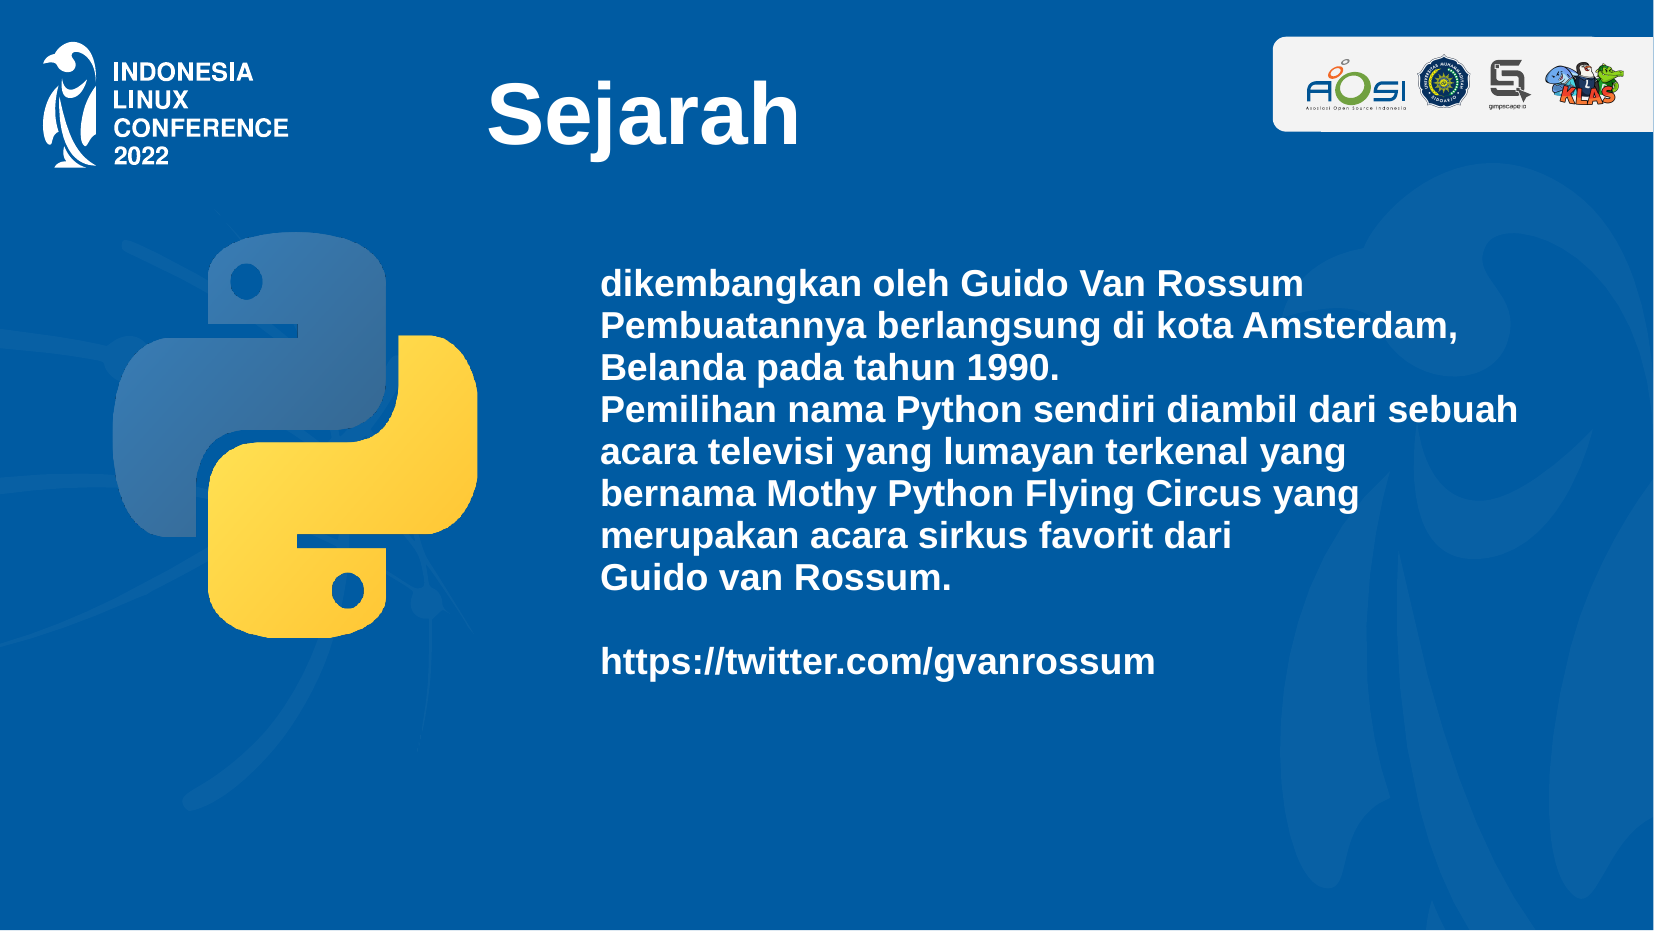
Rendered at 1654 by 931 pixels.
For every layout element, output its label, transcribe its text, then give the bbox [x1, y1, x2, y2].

picture [1417, 54, 1471, 108]
text_box dikembangkan oleh Guido Van Rossum Pembuatannya berlangsung di kota Amsterdam, Belanda pada tahun 1990. Pemilihan nama Python sendiri diambil dari sebuah acara televisi yang lumayan terkenal yang bernama Mothy Python Flying Circus yang merupakan acara sirkus favorit dari Guido van Rossum. https://twitter.com/gvanrossum [600, 262, 1589, 848]
picture [112, 231, 478, 638]
title Sejarah [486, 65, 1463, 188]
picture [1545, 62, 1624, 105]
